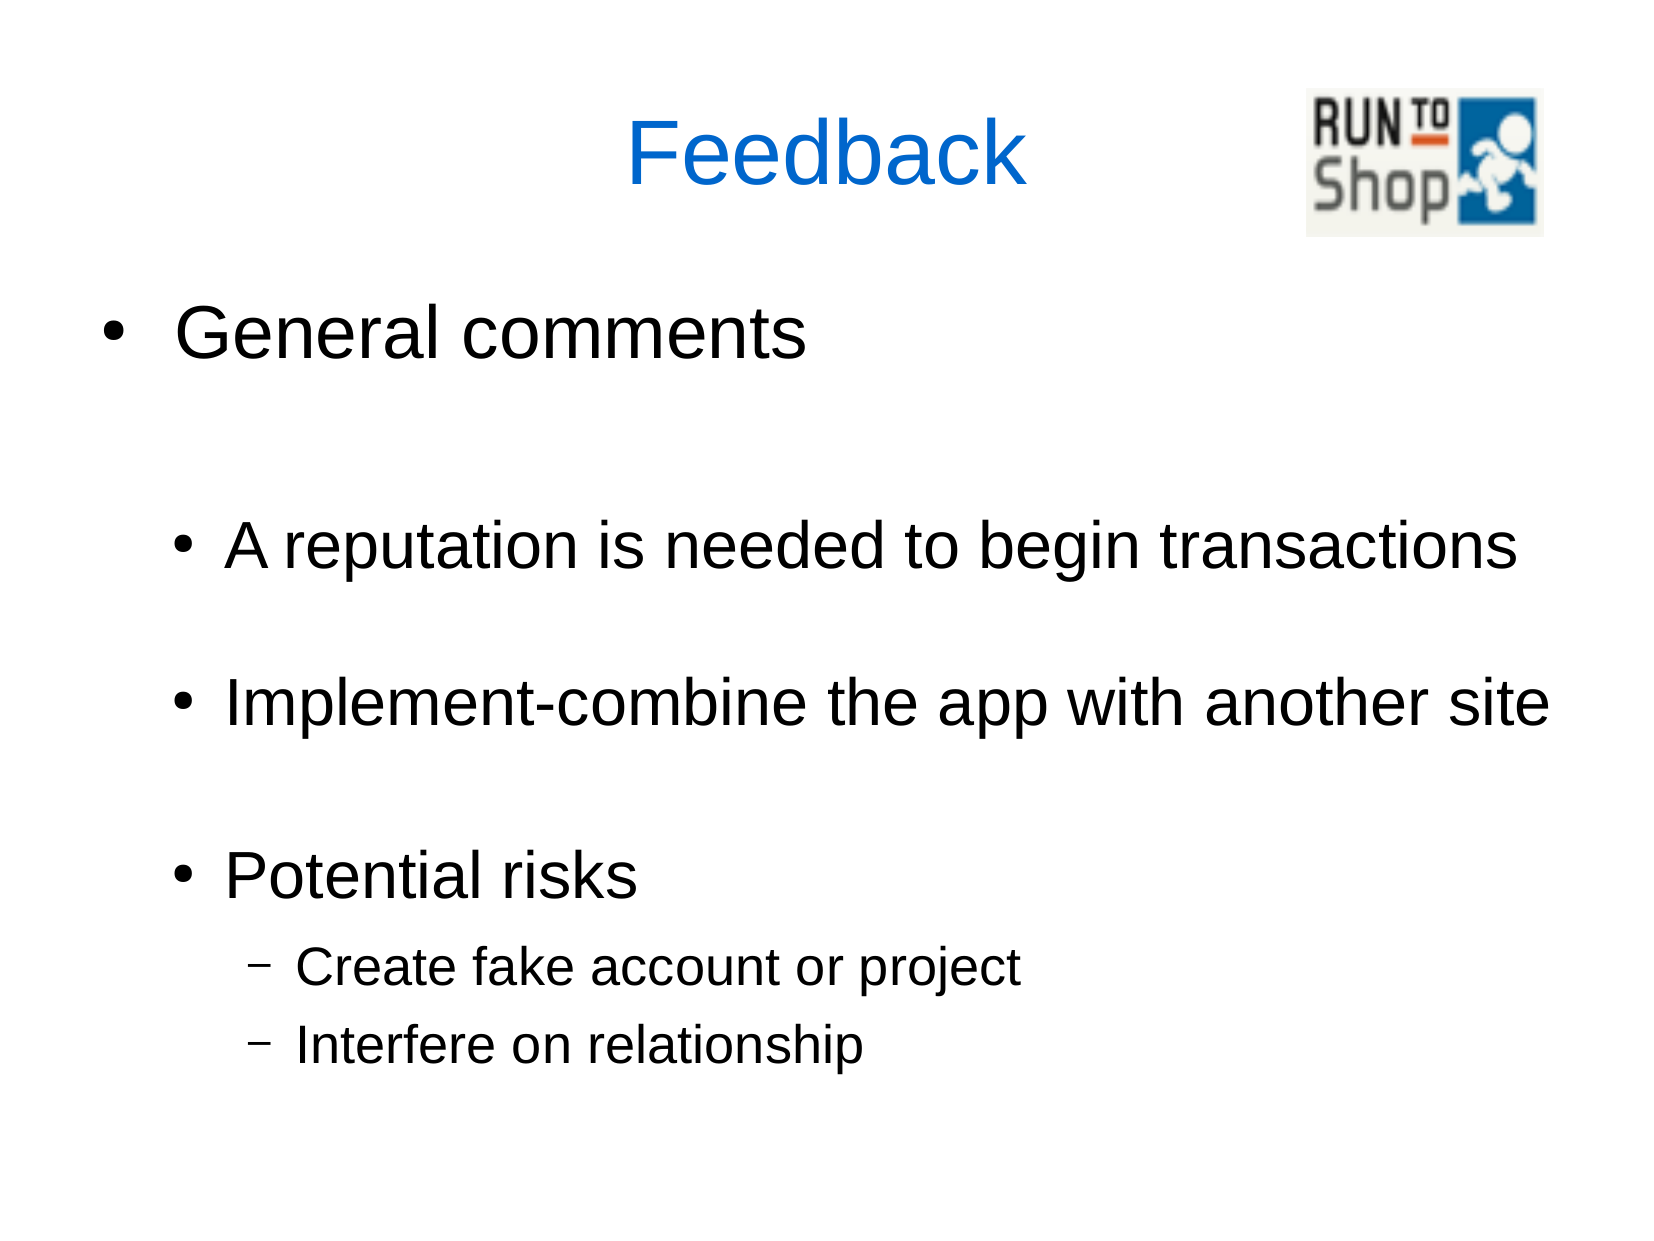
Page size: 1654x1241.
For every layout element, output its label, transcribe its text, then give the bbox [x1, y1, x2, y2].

picture [1306, 88, 1544, 237]
list General comments A reputation is needed to begin transactions Implement-combine the app with another site Potential risks Create fake account or project Interfere on relationship [82, 290, 1571, 1186]
title Feedback [82, 56, 1571, 250]
